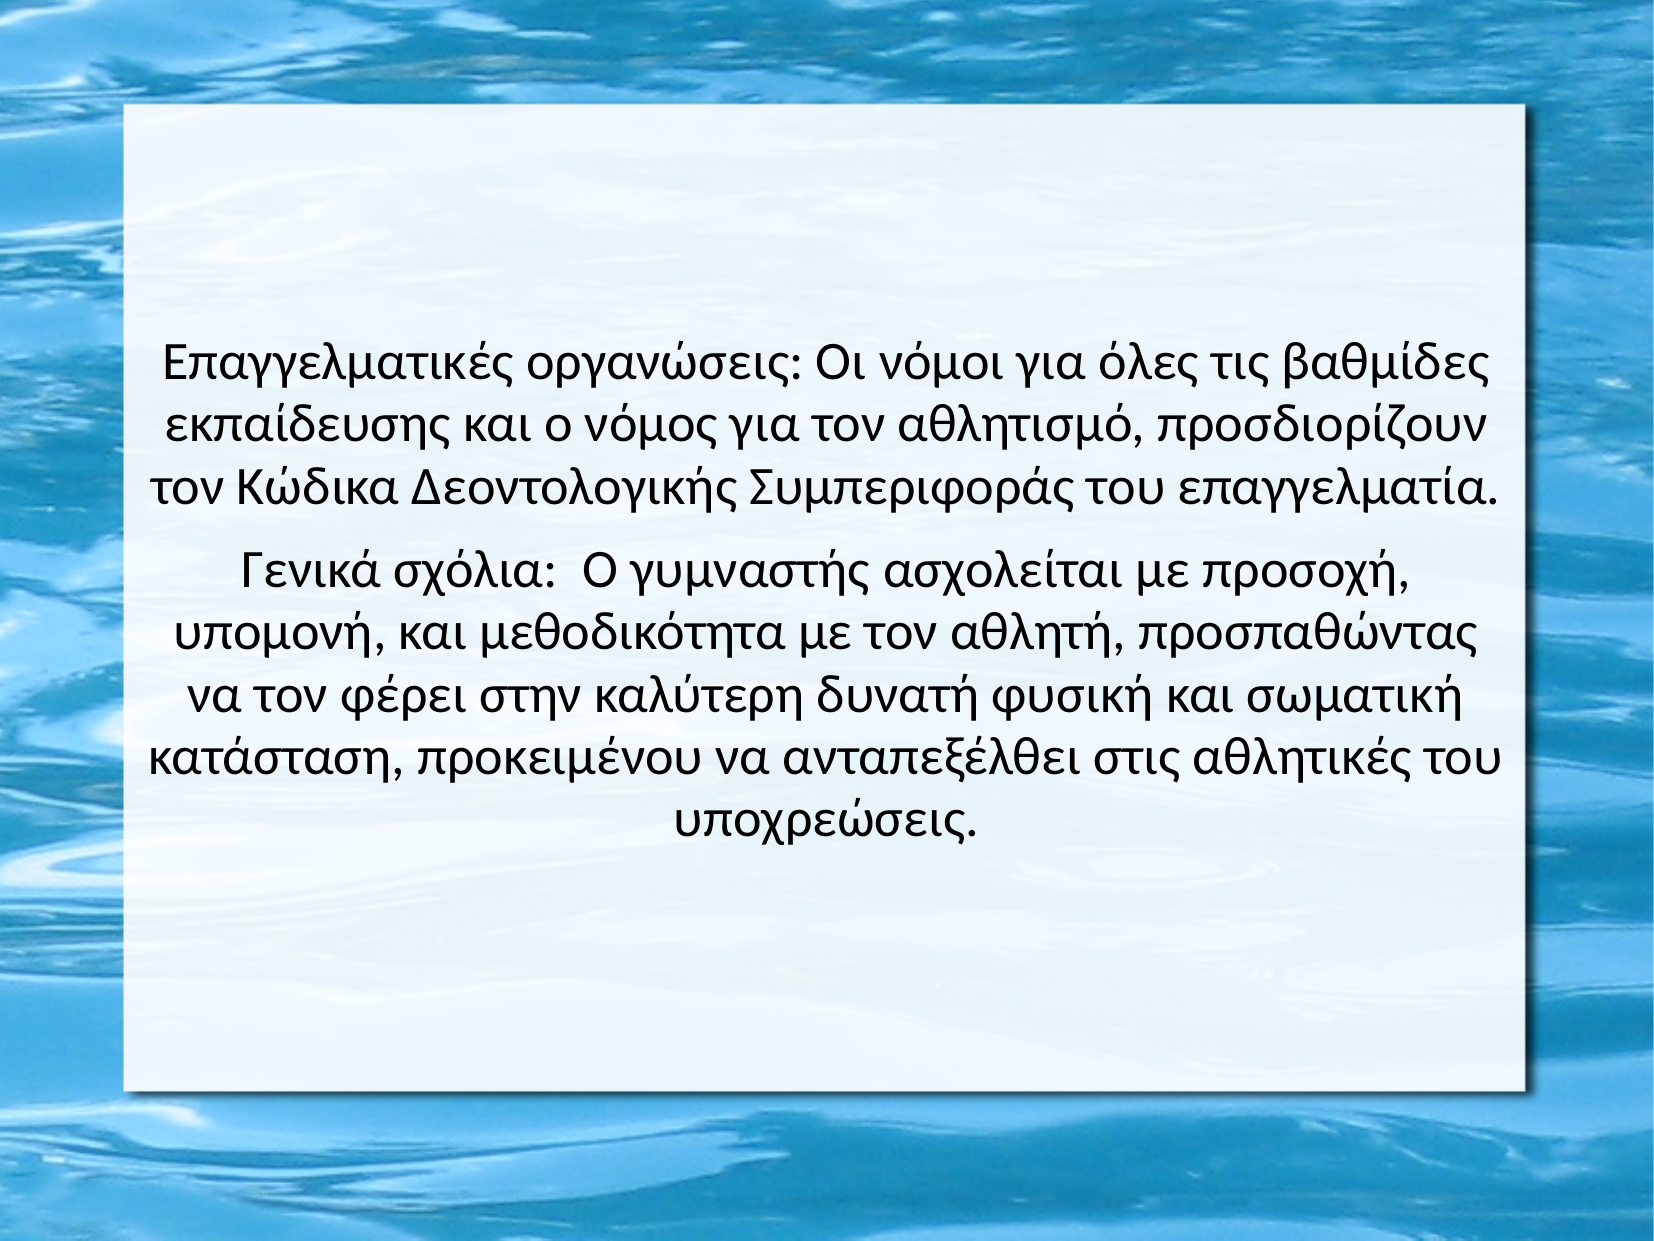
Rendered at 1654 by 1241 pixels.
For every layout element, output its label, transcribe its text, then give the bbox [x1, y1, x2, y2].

subtitle Επαγγελματικές οργανώσεις: Οι νόμοι για όλες τις βαθμίδες εκπαίδευσης και ο νόμος για τον αθλητισμό, προσδιορίζουν τον Κώδικα Δεοντολογικής Συμπεριφοράς του επαγγελματία. Γενικά σχόλια: Ο γυμναστής ασχολείται με προσοχή, υπομονή, και μεθοδικότητα με τον αθλητή, προσπαθώντας να τον φέρει στην καλύτερη δυνατή φυσική και σωματική κατάσταση, προκειμένου να ανταπεξέλθει στις αθλητικές του υποχρεώσεις. [147, 125, 1506, 1056]
picture [0, 0, 1654, 1241]
